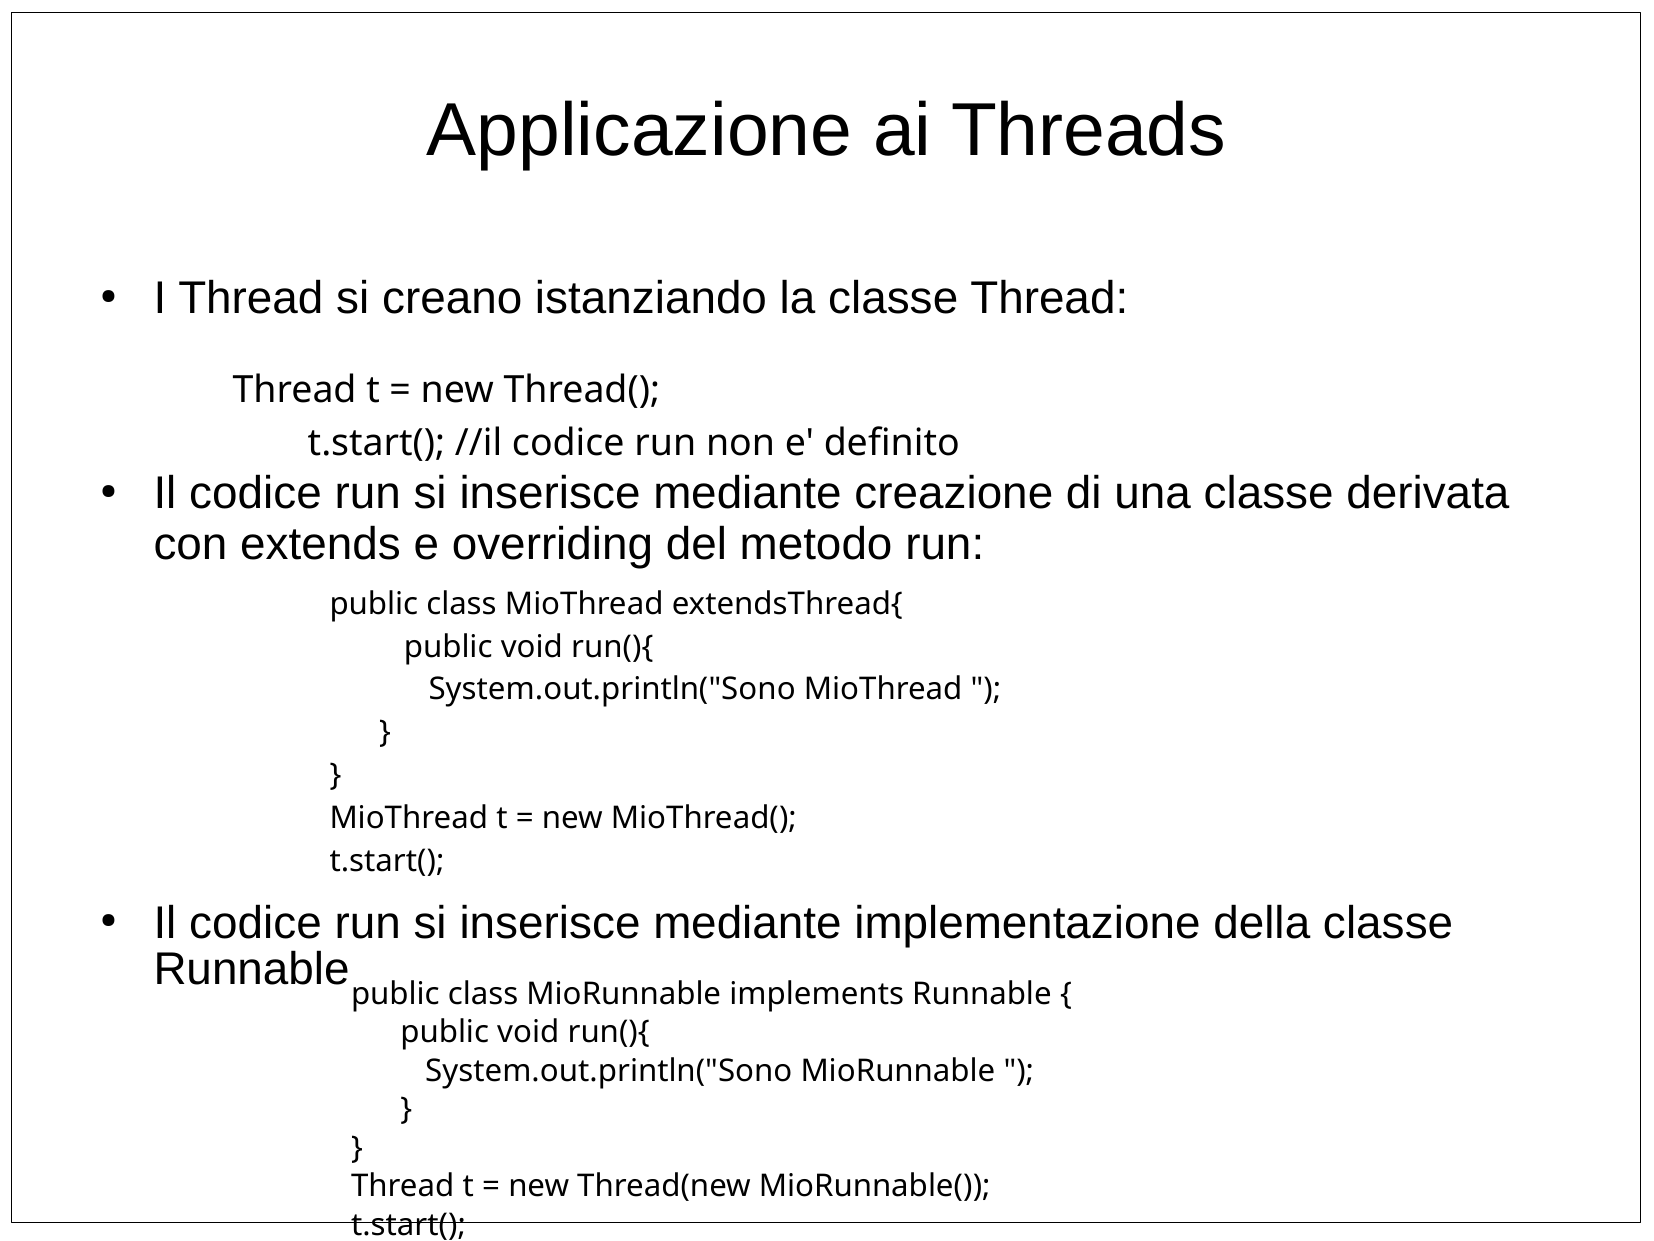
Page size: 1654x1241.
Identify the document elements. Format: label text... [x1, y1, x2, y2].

text_box public class MioRunnable implements Runnable { public void run(){ System.out.println("Sono MioRunnable "); } } Thread t = new Thread(new MioRunnable()); t.start(); [336, 966, 1654, 1241]
title Applicazione ai Threads [82, 25, 1571, 233]
text_box public class MioThread extendsThread{ public void run(){ System.out.println("Sono MioThread "); } } MioThread t = new MioThread(); t.start(); [314, 573, 1654, 883]
list I Thread si creano istanziando la classe Thread: Thread t = new Thread(); t.start(); //il codice run non e' definito Il codice run si inserisce mediante creazione di una classe derivata con extends e overriding del metodo run: Il codice run si inserisce mediante implementazione della classe Runnable [82, 272, 1538, 1223]
